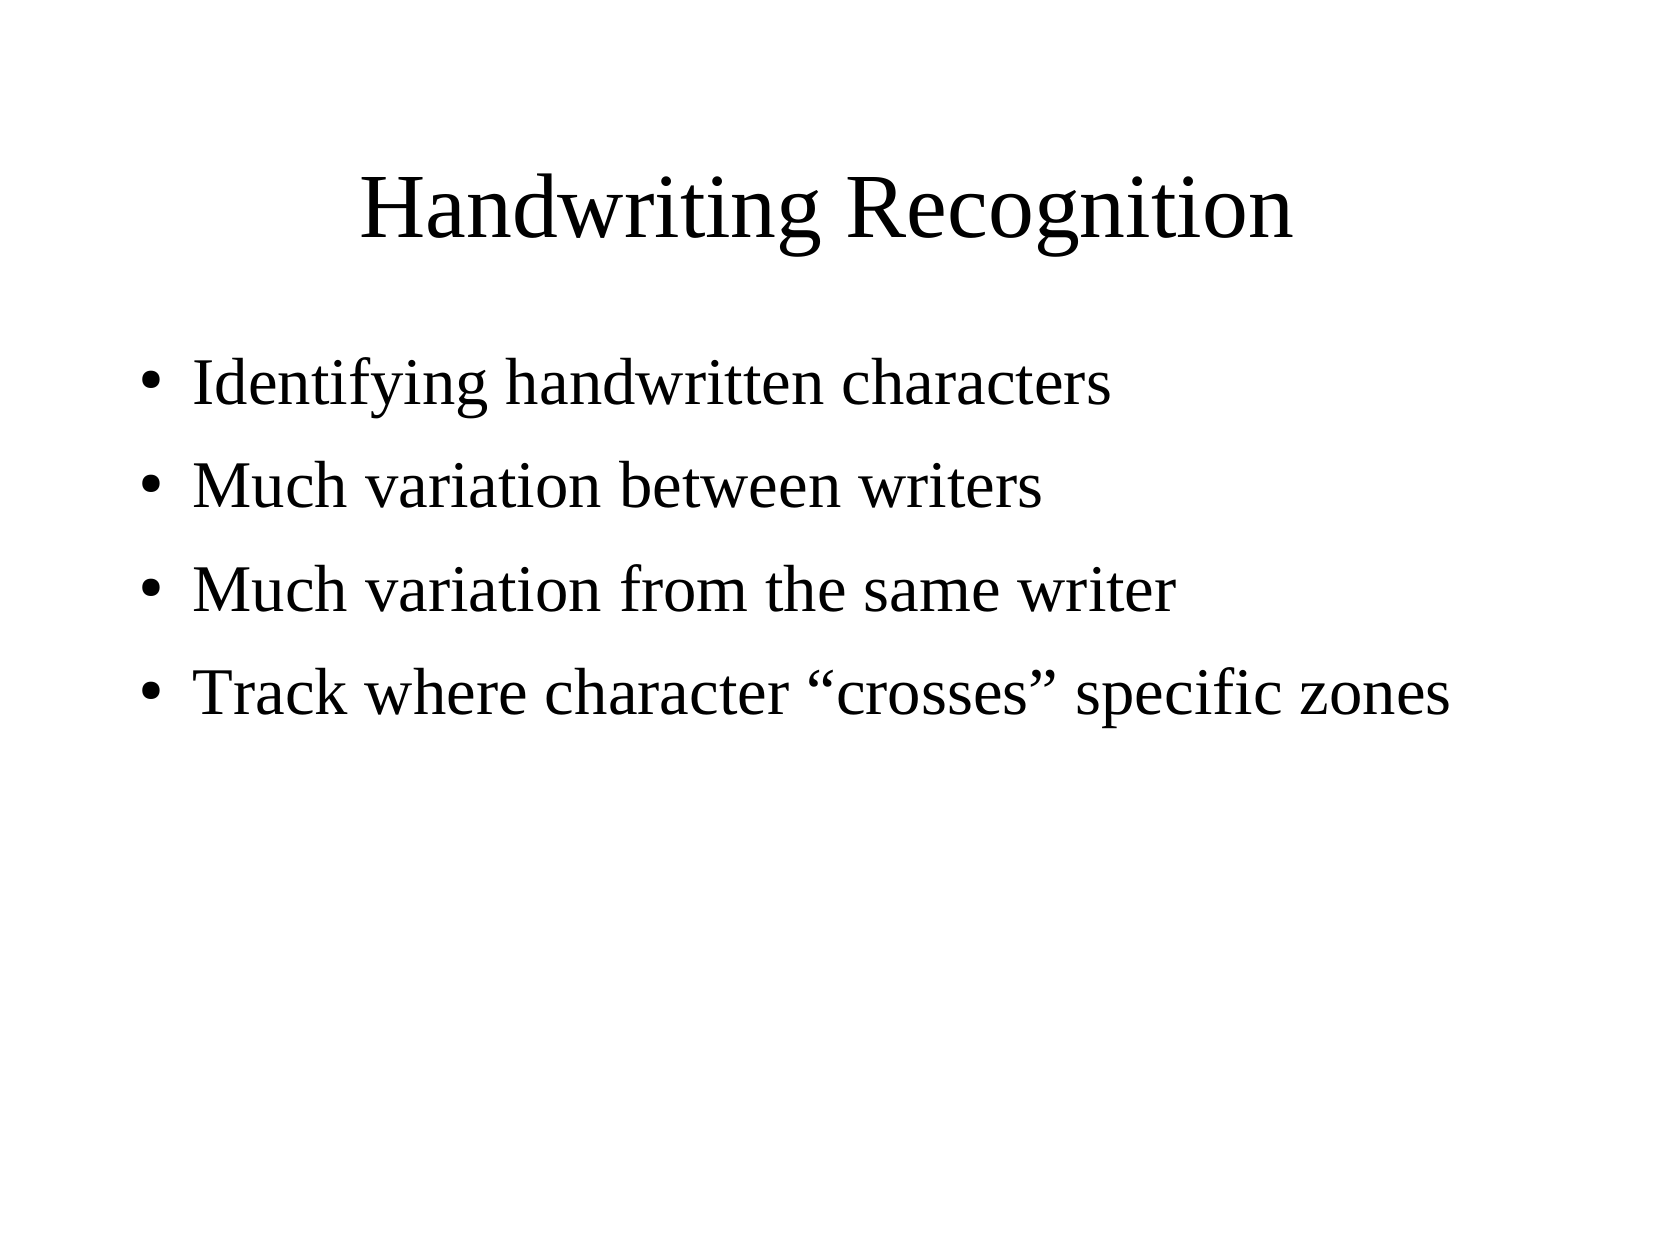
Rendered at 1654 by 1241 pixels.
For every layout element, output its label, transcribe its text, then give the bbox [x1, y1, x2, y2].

title Handwriting Recognition [121, 102, 1534, 311]
list Identifying handwritten characters Much variation between writers Much variation from the same writer Track where character “crosses” specific zones [121, 344, 1534, 1127]
